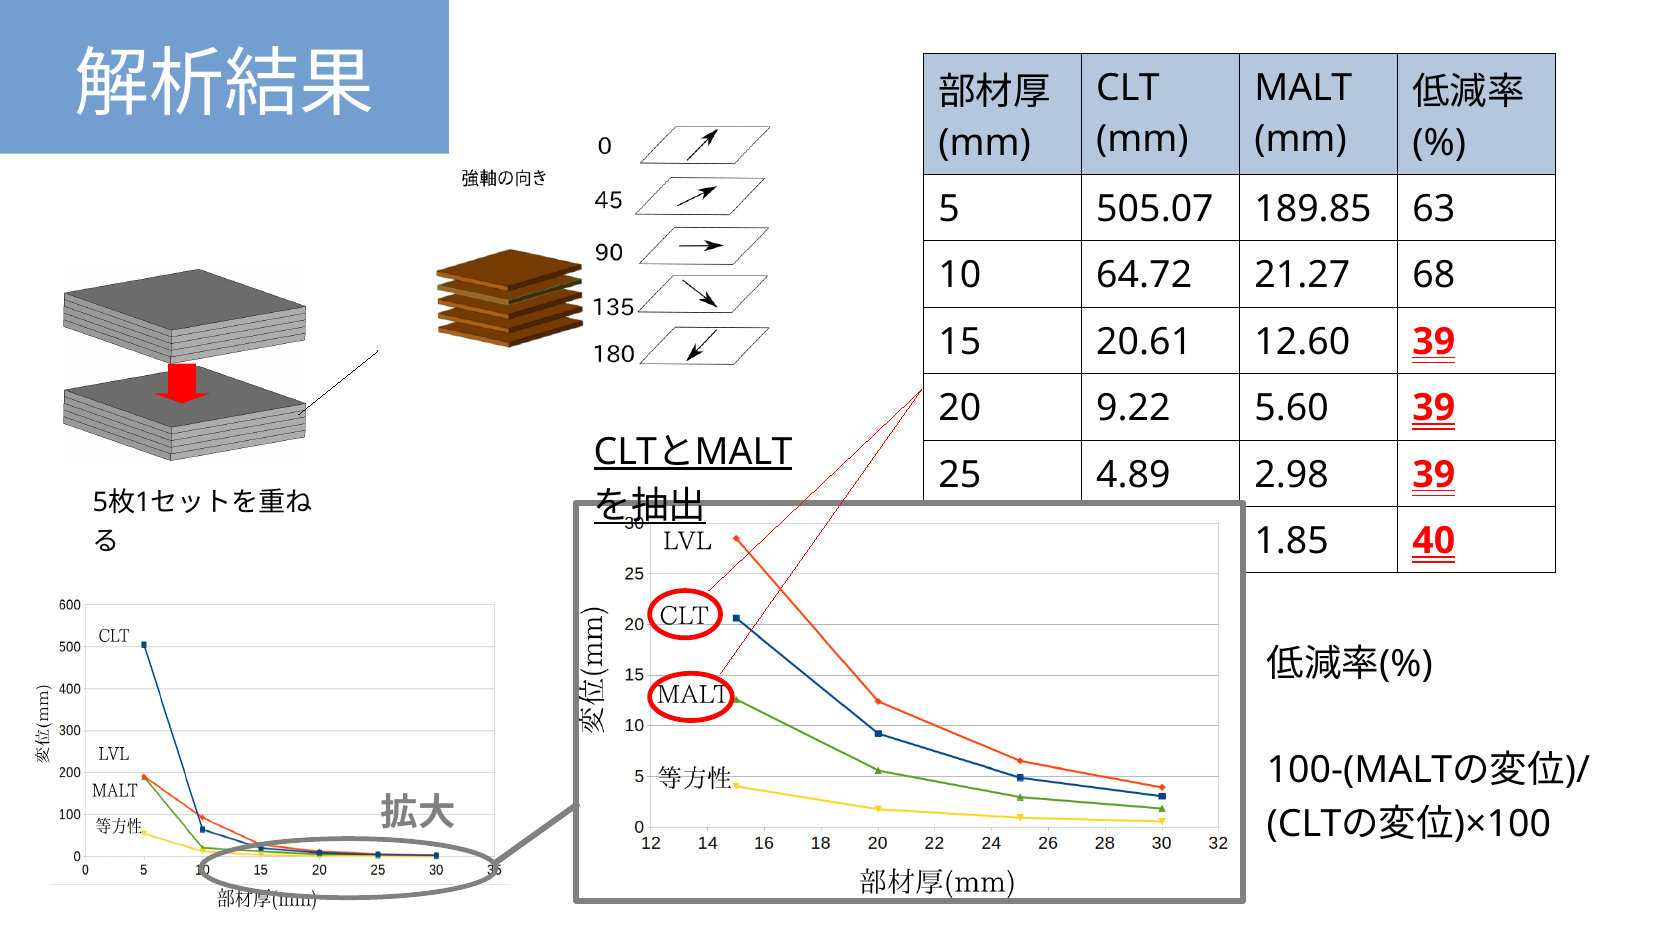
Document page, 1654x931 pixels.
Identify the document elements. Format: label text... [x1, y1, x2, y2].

table_cell 39 [1398, 441, 1555, 506]
picture [204, 841, 493, 895]
picture [657, 508, 664, 516]
title 解析結果 [0, 0, 449, 154]
table_cell 9.22 [1082, 374, 1239, 440]
table_cell 40 [1398, 507, 1555, 572]
table_header CLT (mm) [1082, 54, 1239, 174]
text_box 拡大 [366, 774, 471, 827]
table_cell 5 [924, 175, 1081, 240]
picture [675, 505, 685, 516]
table_header MALT (mm) [1240, 54, 1397, 174]
table_cell 12.60 [1240, 308, 1397, 373]
table_cell 25 [924, 441, 1081, 500]
table_header 部材厚(mm) [924, 54, 1081, 174]
table_header 低減率(%) [1398, 54, 1555, 174]
table_cell 20.61 [1082, 308, 1239, 373]
text_box CLTとMALT を抽出 [578, 413, 827, 504]
table_cell 39 [1398, 374, 1555, 440]
table_cell 68 [1398, 241, 1555, 307]
table_cell 10 [924, 241, 1081, 307]
table_cell 5.60 [1240, 374, 1397, 440]
text_box [154, 363, 210, 404]
table_cell 39 [1398, 308, 1555, 373]
table_cell 2.98 [1240, 441, 1397, 506]
picture [398, 94, 770, 369]
table_cell 505.07 [1082, 175, 1239, 240]
picture [62, 266, 306, 461]
table_cell 64.72 [1082, 241, 1239, 307]
table_cell 1.85 [1246, 507, 1397, 572]
table_cell 4.89 [1082, 441, 1239, 500]
table_cell 20 [924, 374, 1081, 440]
text_box 低減率(%) 100-(MALTの変位)/(CLTの変位)×100 [1251, 625, 1630, 804]
picture [35, 590, 511, 910]
table_cell 189.85 [1240, 175, 1397, 240]
picture [578, 505, 1241, 898]
picture [688, 505, 699, 516]
table_cell 21.27 [1240, 241, 1397, 307]
table_cell 63 [1398, 175, 1555, 240]
table_cell 15 [924, 308, 1081, 373]
picture [649, 508, 655, 516]
text_box 5枚1セットを重ねる [78, 472, 343, 527]
